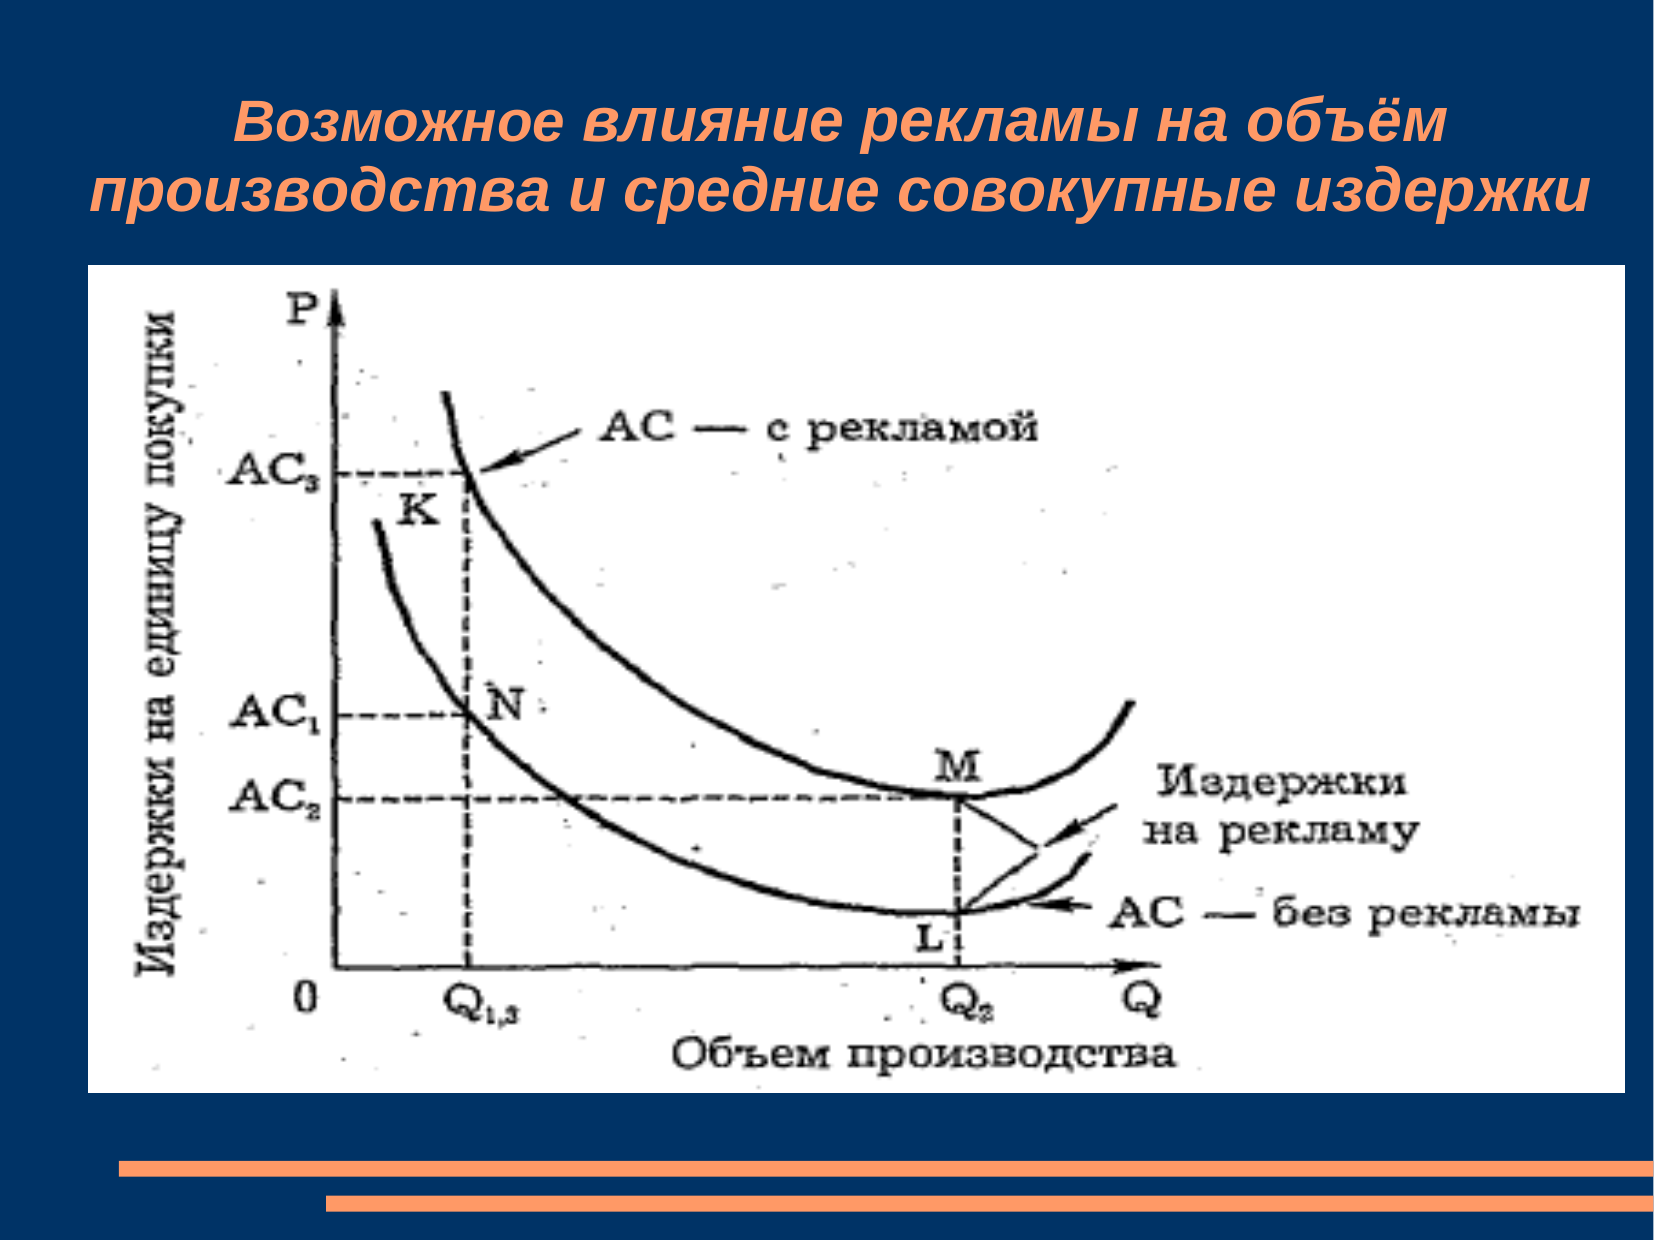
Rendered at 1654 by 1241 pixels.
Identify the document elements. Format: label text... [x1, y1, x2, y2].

title Возможное влияние рекламы на объём производства и средние совокупные издержки [88, 42, 1595, 265]
picture [88, 265, 1625, 1093]
